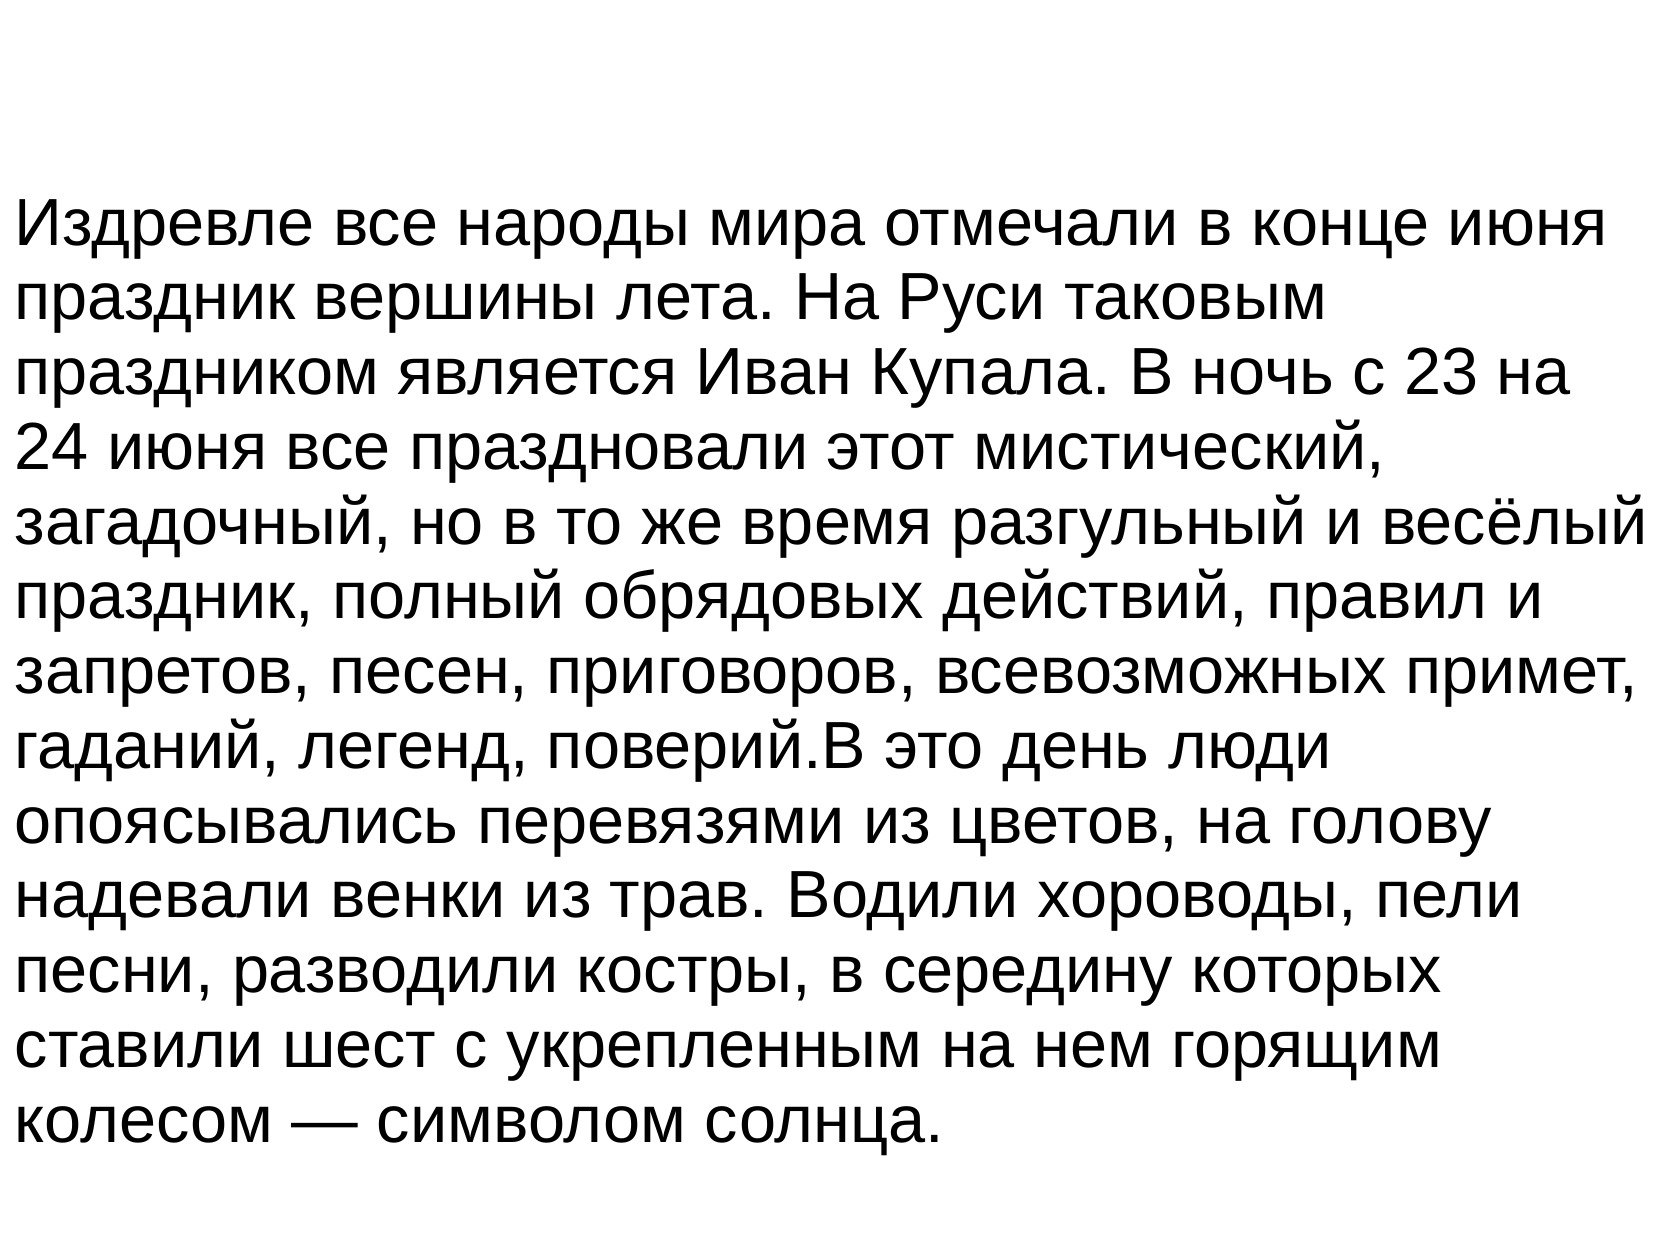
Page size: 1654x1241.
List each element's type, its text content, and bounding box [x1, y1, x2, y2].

text_box Издревле все народы мира отмечали в конце июня праздник вершины лета. На Руси таковым праздником является Иван Купала. В ночь с 23 на 24 июня все праздновали этот мистический, загадочный, но в то же время разгульный и весёлый праздник, полный обрядовых действий, правил и запретов, песен, приговоров, всевозможных примет, гаданий, легенд, поверий.В это день люди опоясывались перевязями из цветов, на голову надевали венки из трав. Водили хороводы, пели песни, разводили костры, в середину которых ставили шест с укрепленным на нем горящим колесом — символом солнца. [0, 177, 1654, 1241]
